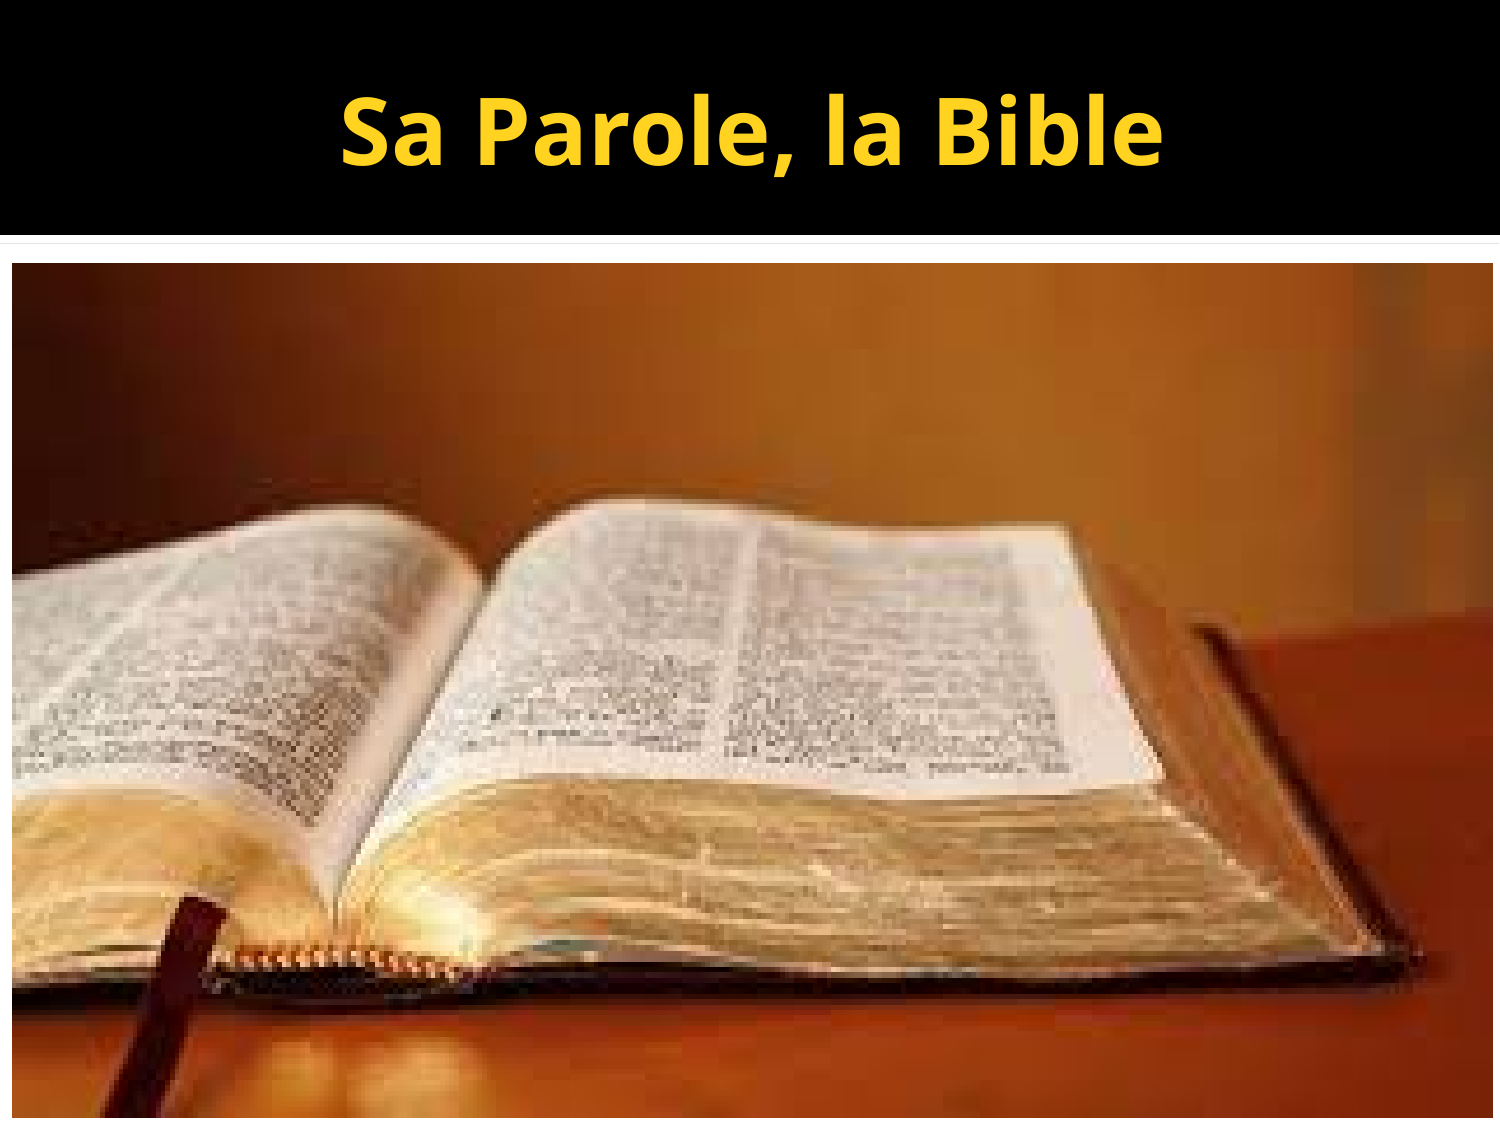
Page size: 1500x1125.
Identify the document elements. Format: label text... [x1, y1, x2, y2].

picture [12, 263, 1493, 1118]
title Sa Parole, la Bible [75, 25, 1426, 232]
